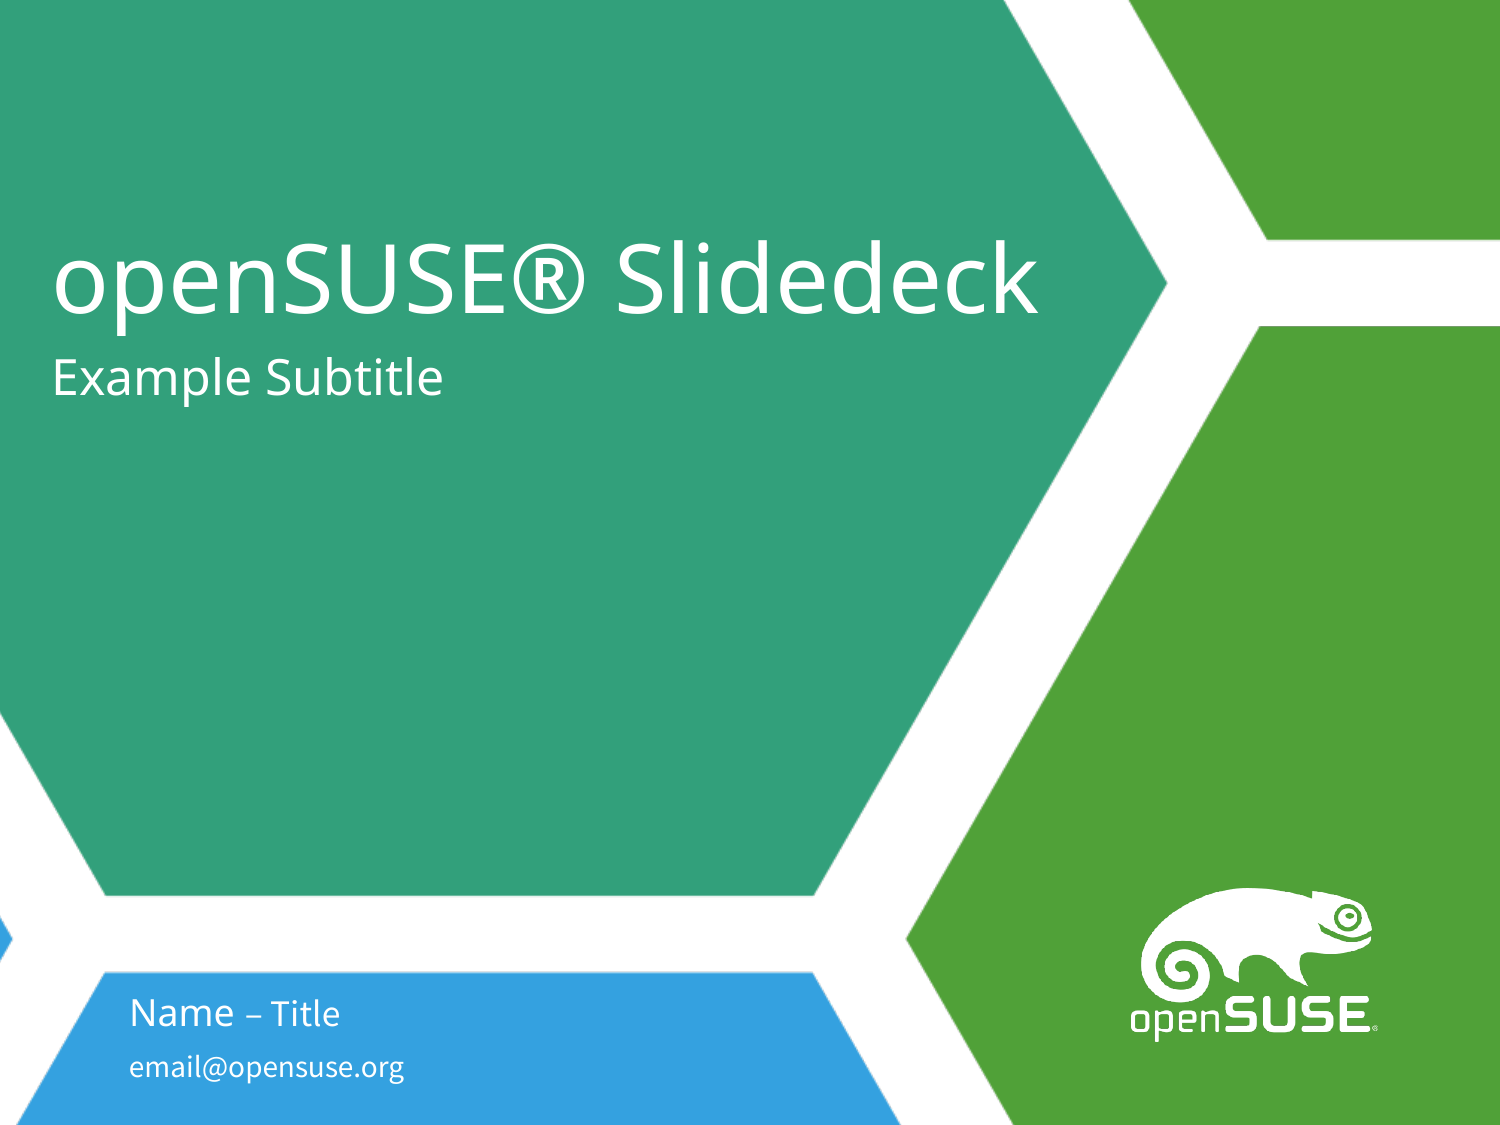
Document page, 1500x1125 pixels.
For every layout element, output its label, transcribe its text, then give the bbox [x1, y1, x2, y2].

title openSUSE® Slidedeck Example Subtitle [51, 136, 1101, 410]
list Name – Title email@opensuse.org [126, 986, 751, 1125]
picture [0, 0, 1500, 1125]
